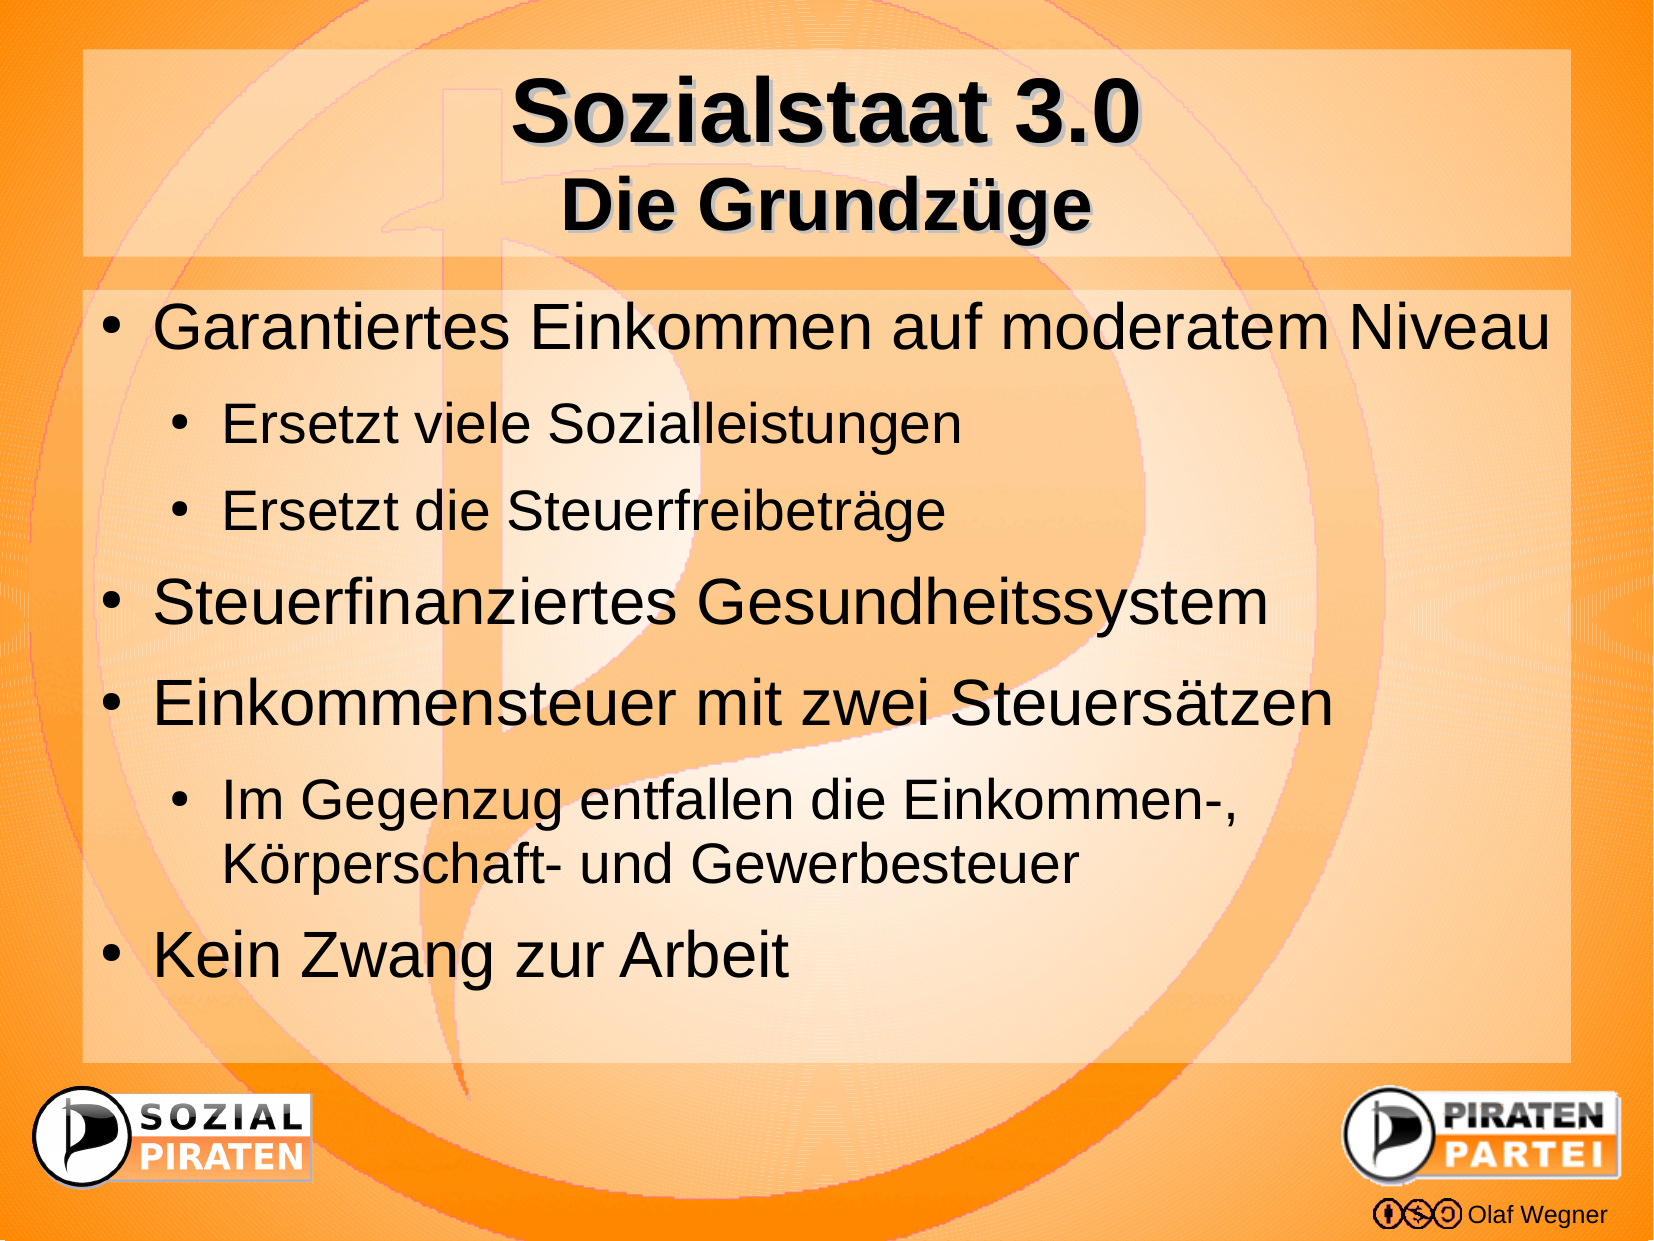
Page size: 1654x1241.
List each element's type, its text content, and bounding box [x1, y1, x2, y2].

list Garantiertes Einkommen auf moderatem Niveau Ersetzt viele Sozialleistungen Ersetzt die Steuerfreibeträge Steuerfinanziertes Gesundheitssystem Einkommensteuer mit zwei Steuersätzen Im Gegenzug entfallen die Einkommen-, Körperschaft- und Gewerbesteuer Kein Zwang zur Arbeit [82, 290, 1571, 1063]
picture [29, 0, 1623, 1241]
title Sozialstaat 3.0 Die Grundzüge [82, 49, 1571, 257]
text_box Olaf Wegner [1452, 1193, 1623, 1237]
